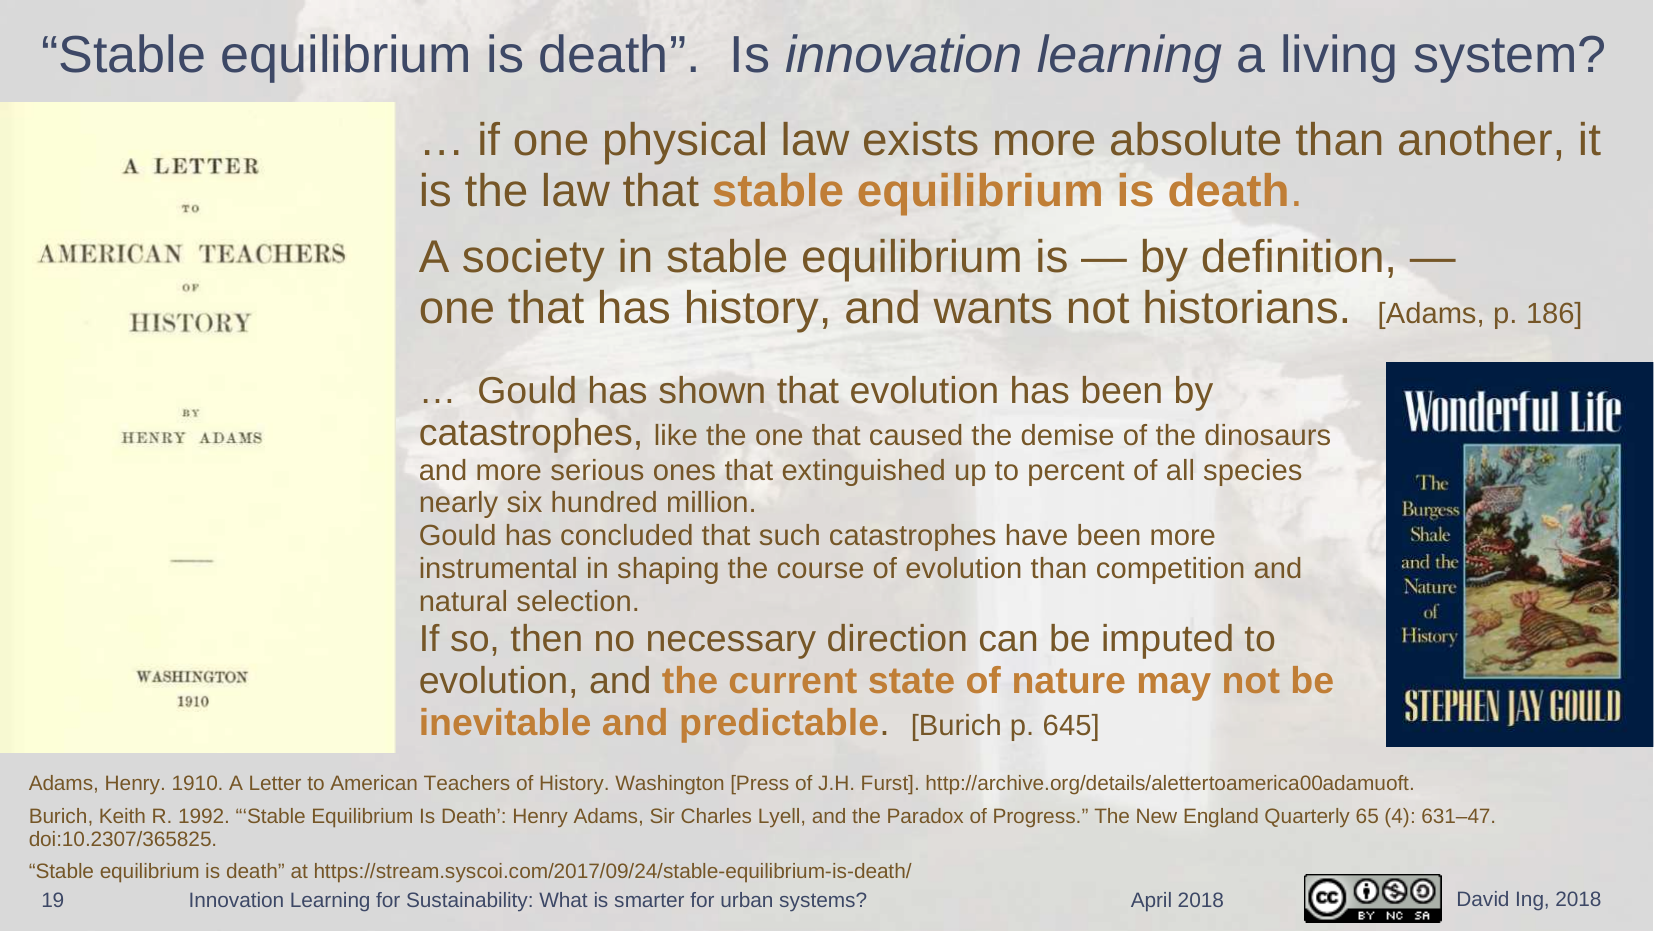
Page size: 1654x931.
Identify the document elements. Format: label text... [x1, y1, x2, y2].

text_box … Gould has shown that evolution has been by catastrophes, like the one that caused the demise of the dinosaurs and more serious ones that extinguished up to percent of all species nearly six hundred million. Gould has concluded that such catastrophes have been more instrumental in shaping the course of evolution than competition and natural selection. If so, then no necessary direction can be imputed to evolution, and the current state of nature may not be inevitable and predictable. [Burich p. 645] [403, 362, 1385, 752]
picture [1386, 362, 1654, 747]
text_box … if one physical law exists more absolute than another, it is the law that stable equilibrium is death. A society in stable equilibrium is — by definition, — one that has history, and wants not historians. [Adams, p. 186] [403, 106, 1625, 351]
picture [0, 102, 396, 753]
title “Stable equilibrium is death”. Is innovation learning a living system? [41, 30, 1613, 126]
picture [1304, 891, 1442, 923]
text_box Value-elevating co-creation Providers and customer mutually experience, and then improve [0, 0, 1653, 931]
text_box Adams, Henry. 1910. A Letter to American Teachers of History. Washington [Press of J.H. Furst]. http://archive.org/details/alettertoamerica00adamuoft. Burich, Keith R. 1992. “‘Stable Equilibrium Is Death’: Henry Adams, Sir Charles Lyell, and the Paradox of Progress.” The New England Quarterly 65 (4): 631–47. doi:10.2307/365825. “Stable equilibrium is death” at https://stream.syscoi.com/2017/09/24/stable-equilibrium-is-death/ [13, 764, 1597, 891]
